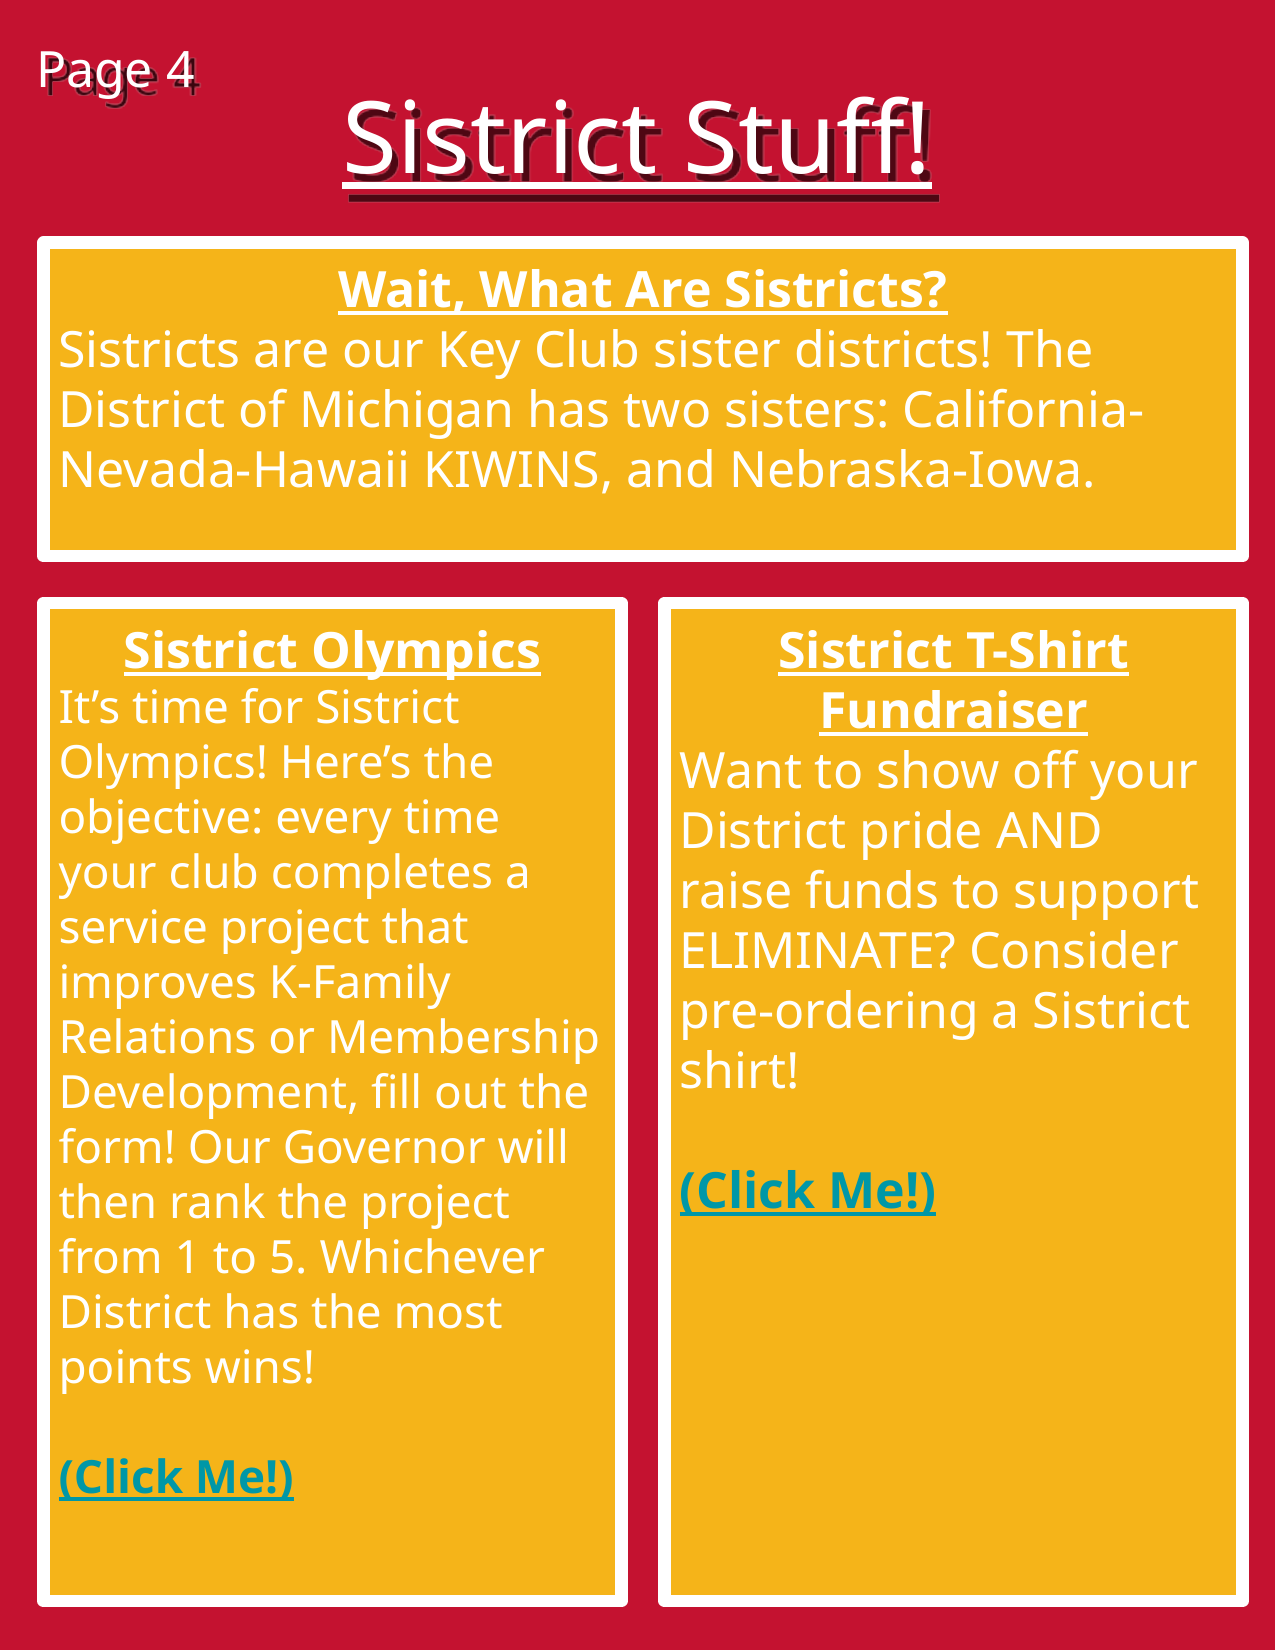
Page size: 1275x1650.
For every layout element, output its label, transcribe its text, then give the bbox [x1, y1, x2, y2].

text_box Wait, What Are Sistricts? Sistricts are our Key Club sister districts! The District of Michigan has two sisters: California-Nevada-Hawaii KIWINS, and Nebraska-Iowa. [43, 242, 1243, 557]
title Sistrict Stuff! [32, 58, 1243, 243]
text_box Sistrict Olympics It’s time for Sistrict Olympics! Here’s the objective: every time your club completes a service project that improves K-Family Relations or Membership Development, fill out the form! Our Governor will then rank the project from 1 to 5. Whichever District has the most points wins! (Click Me!) [43, 603, 622, 1601]
text_box Page 4 [21, 22, 244, 113]
text_box Sistrict T-Shirt Fundraiser Want to show off your District pride AND raise funds to support ELIMINATE? Consider pre-ordering a Sistrict shirt! (Click Me!) [664, 603, 1243, 1601]
